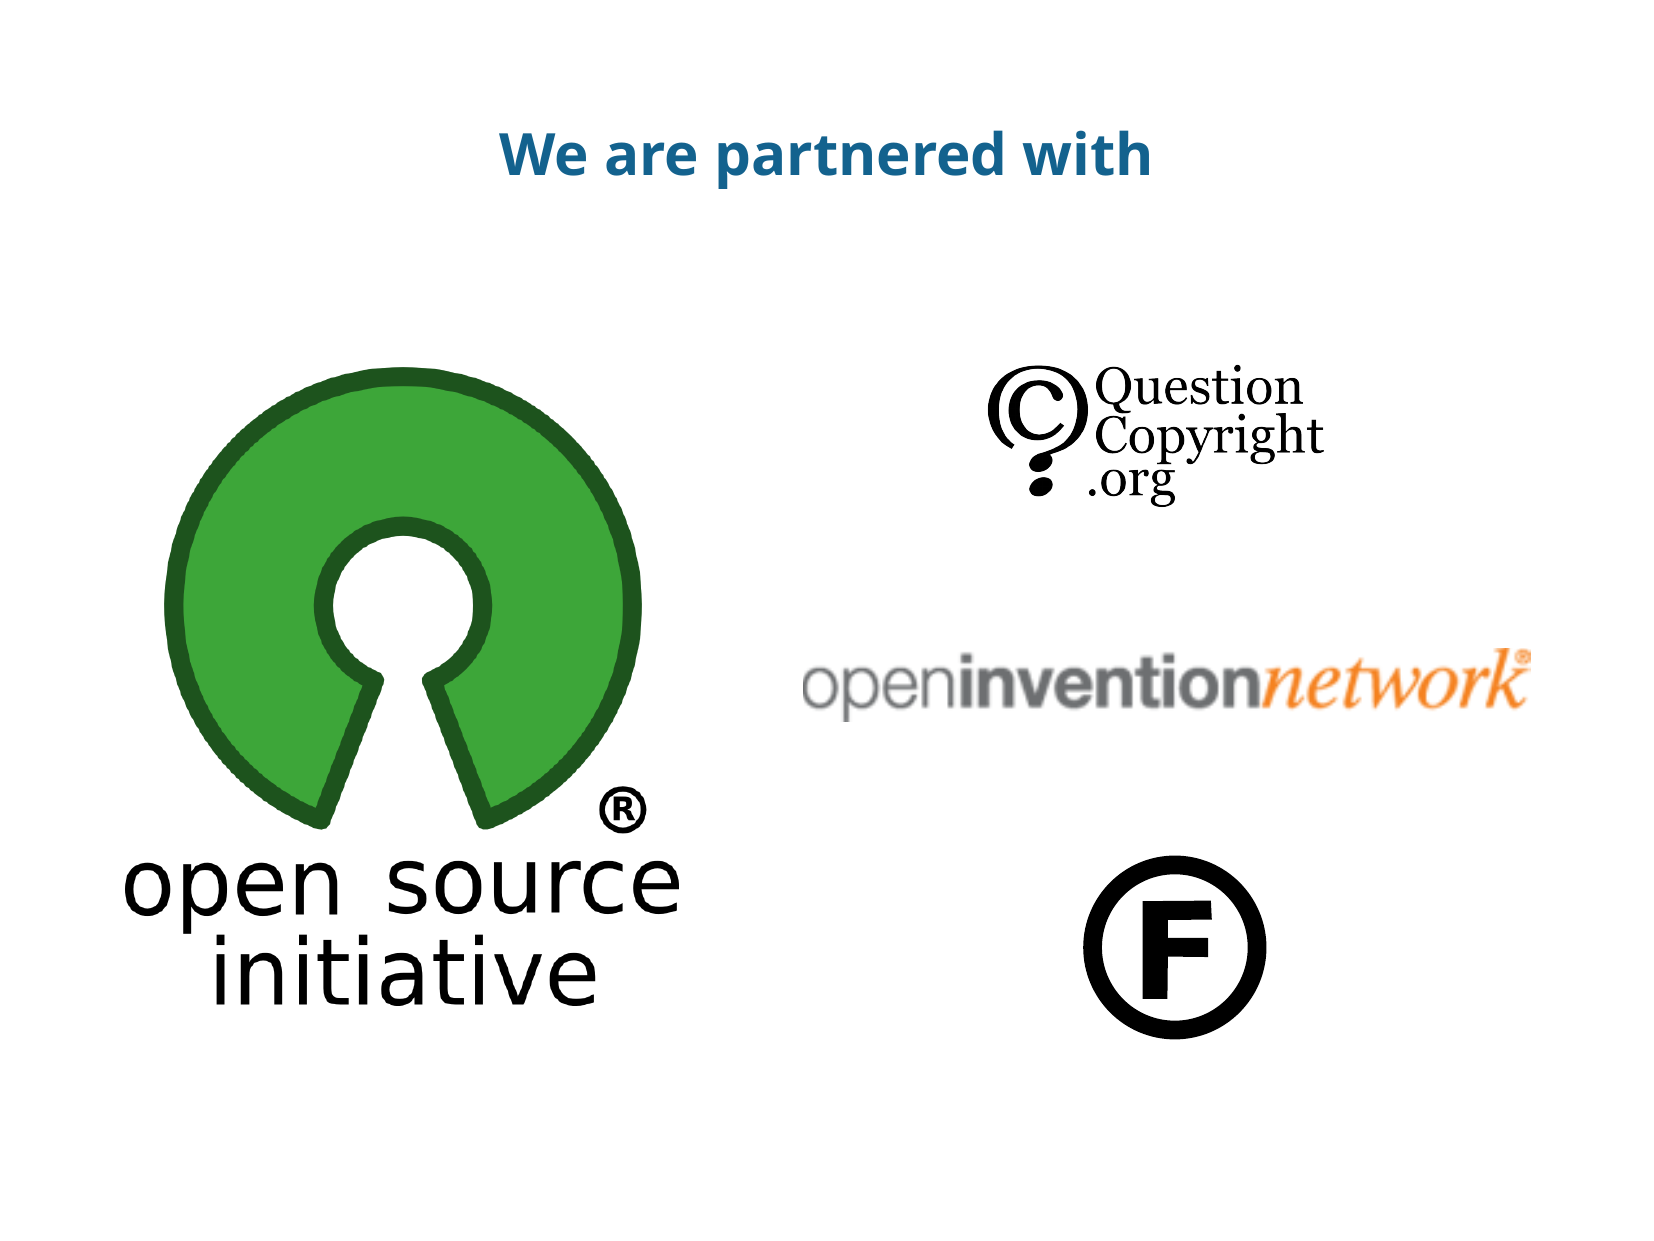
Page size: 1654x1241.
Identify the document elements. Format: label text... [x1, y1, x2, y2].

picture [803, 648, 1531, 722]
picture [780, 324, 1507, 532]
picture [108, 350, 695, 1022]
title We are partnered with [82, 49, 1571, 257]
picture [1083, 855, 1267, 1040]
